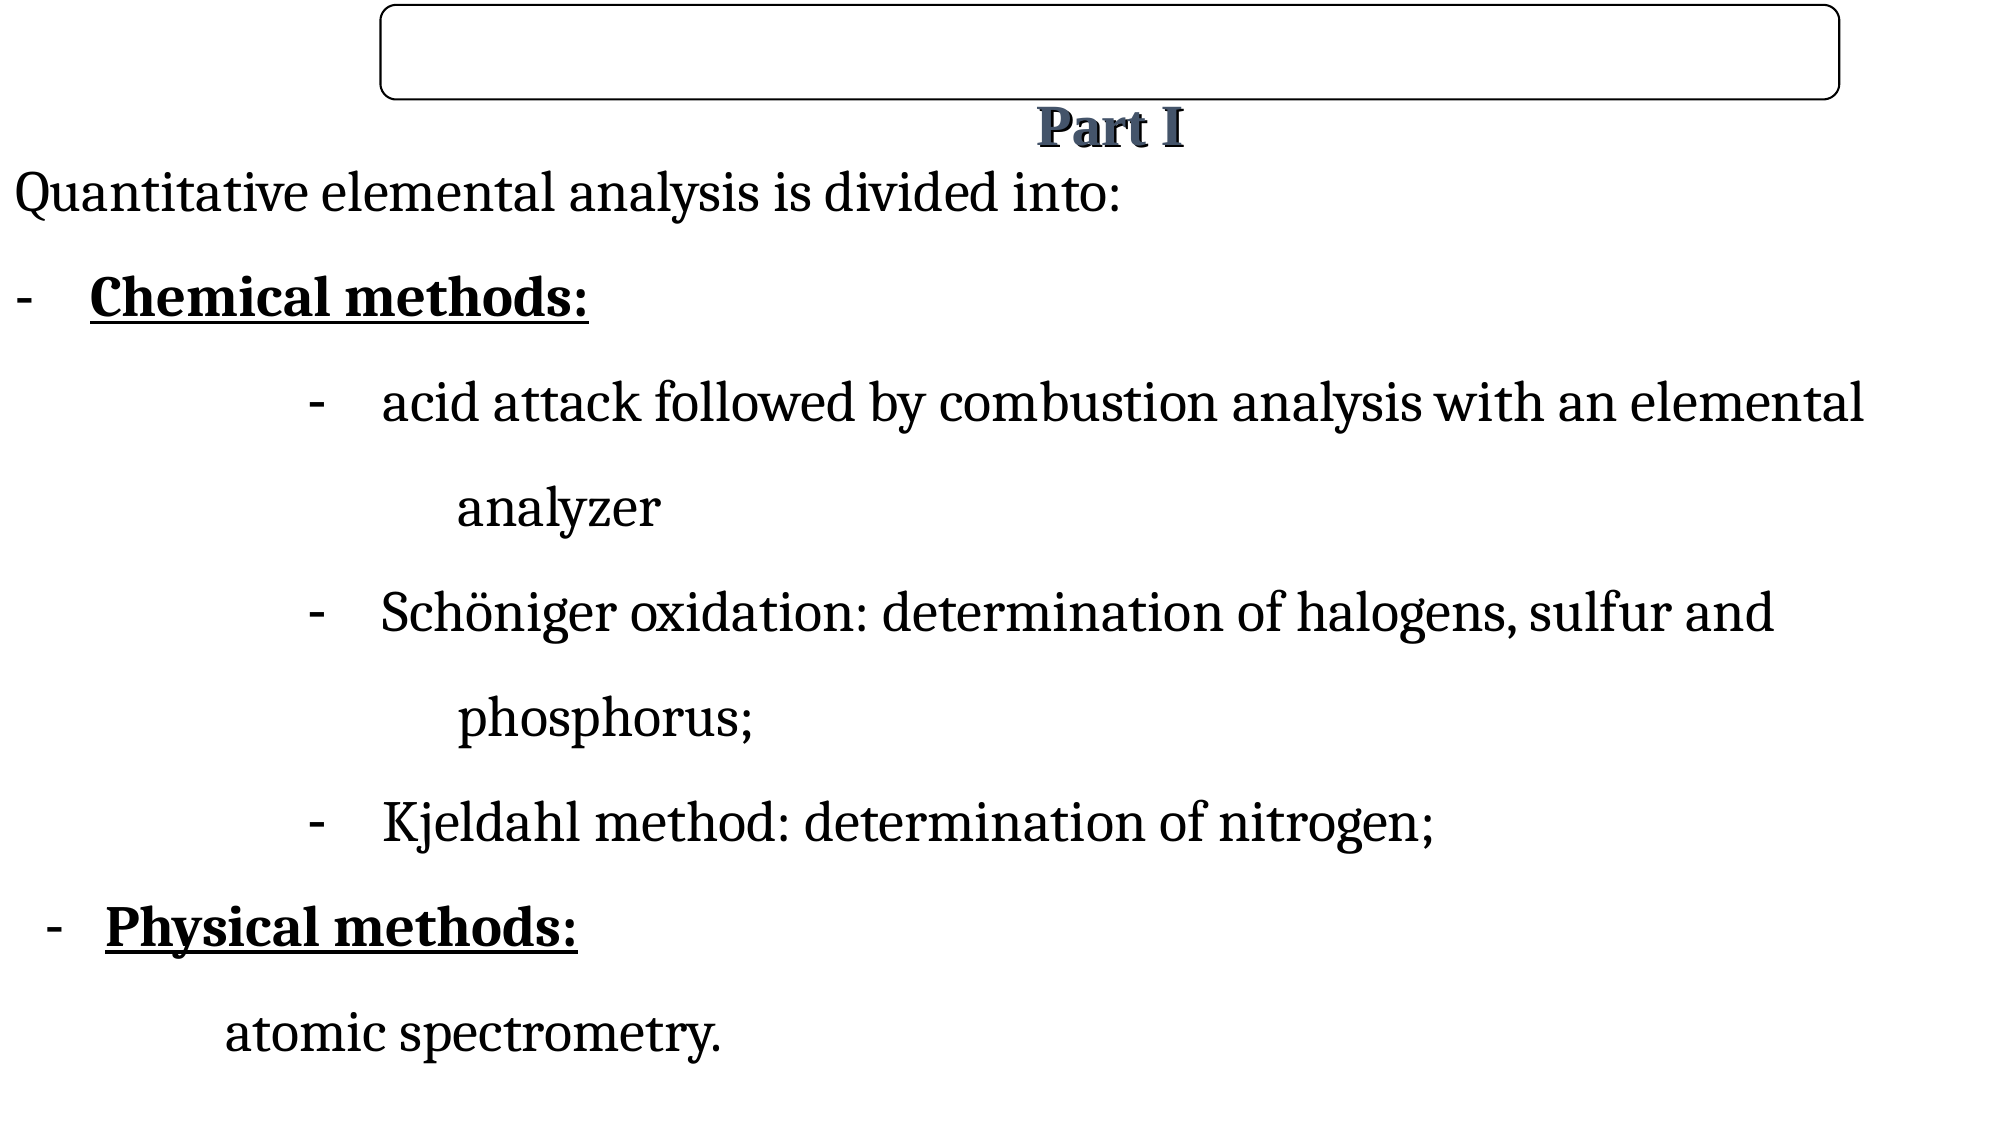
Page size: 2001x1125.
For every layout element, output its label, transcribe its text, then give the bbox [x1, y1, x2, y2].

text_box Part I [380, 4, 1840, 100]
text_box Quantitative elemental analysis is divided into: Chemical methods: acid attack followed by combustion analysis with an elemental analyzer Schöniger oxidation: determination of halogens, sulfur and phosphorus; Kjeldahl method: determination of nitrogen; Physical methods: atomic spectrometry. [0, 111, 2000, 1068]
